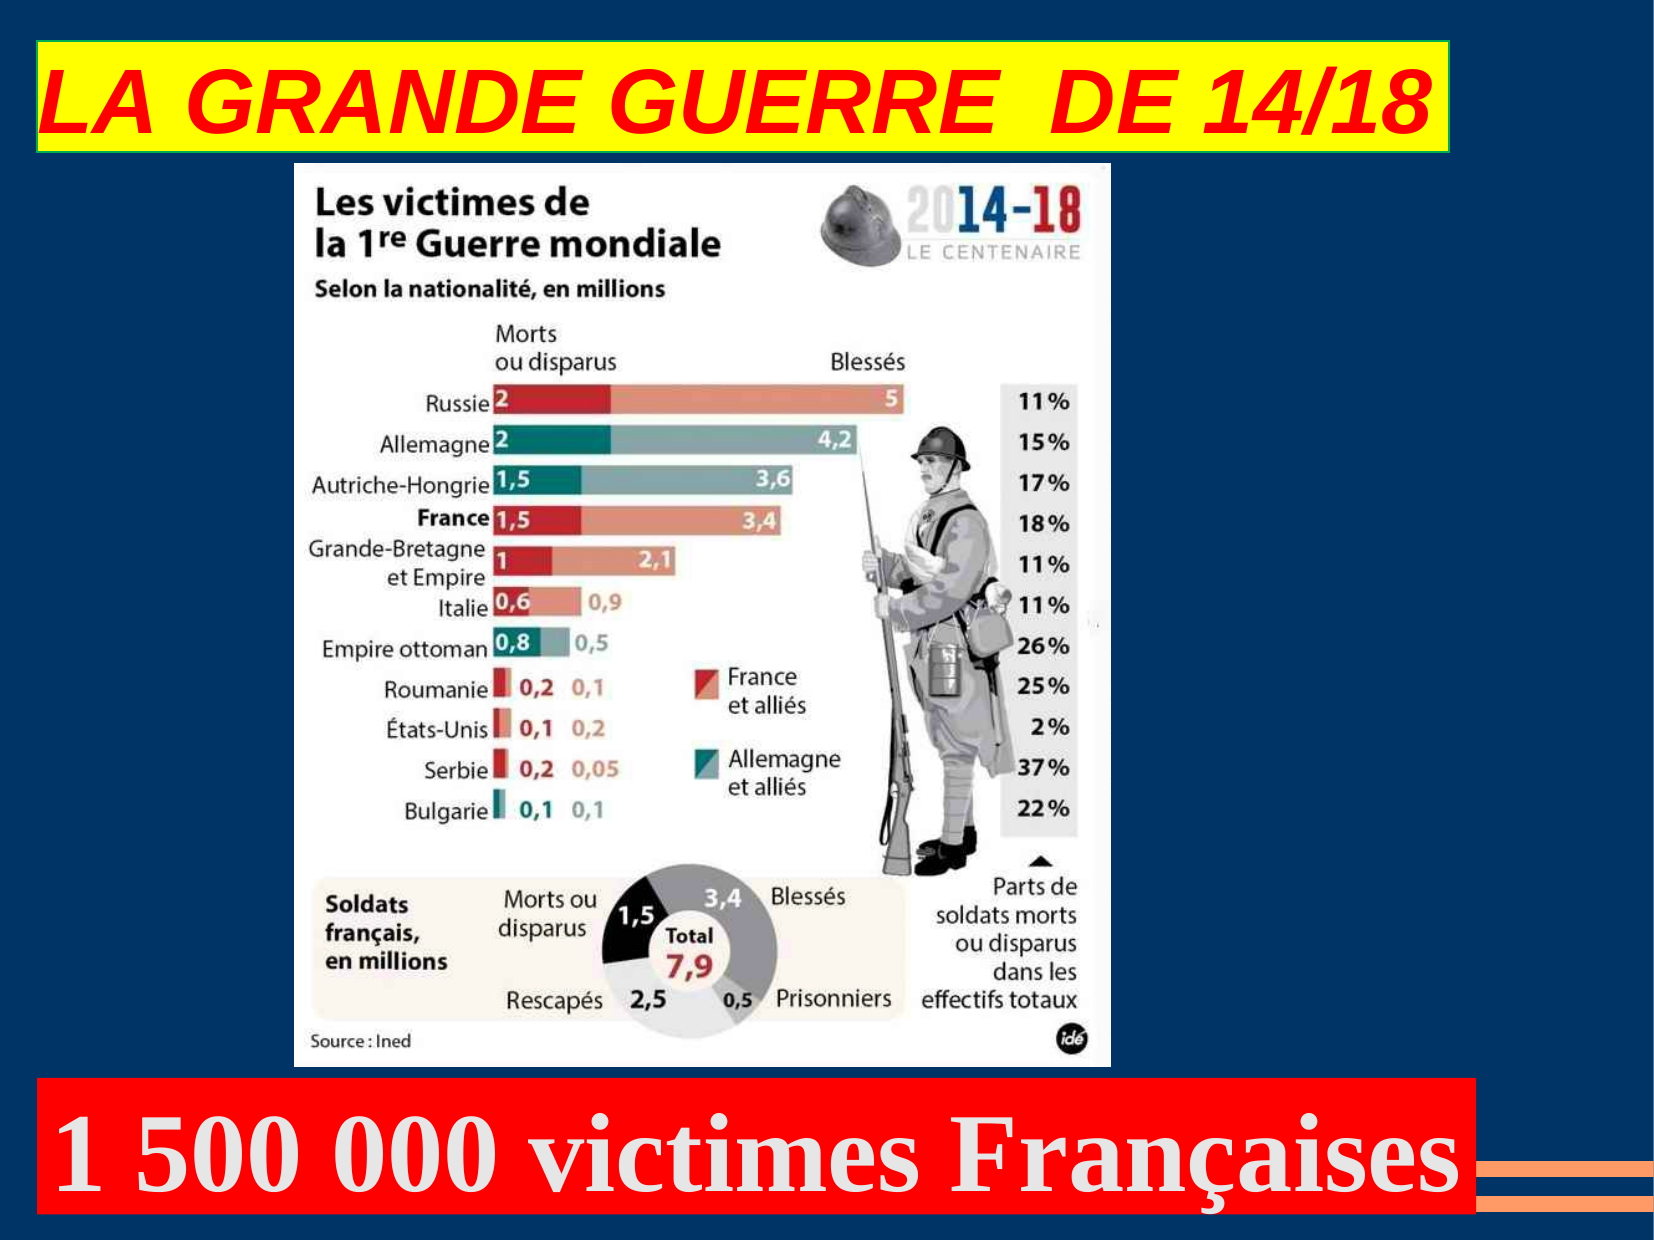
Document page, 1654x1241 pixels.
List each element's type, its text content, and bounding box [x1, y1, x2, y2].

picture [294, 163, 1111, 1067]
subtitle 1 500 000 victimes Françaises [37, 1077, 1477, 1215]
title LA GRANDE GUERRE DE 14/18 [37, 40, 1450, 152]
